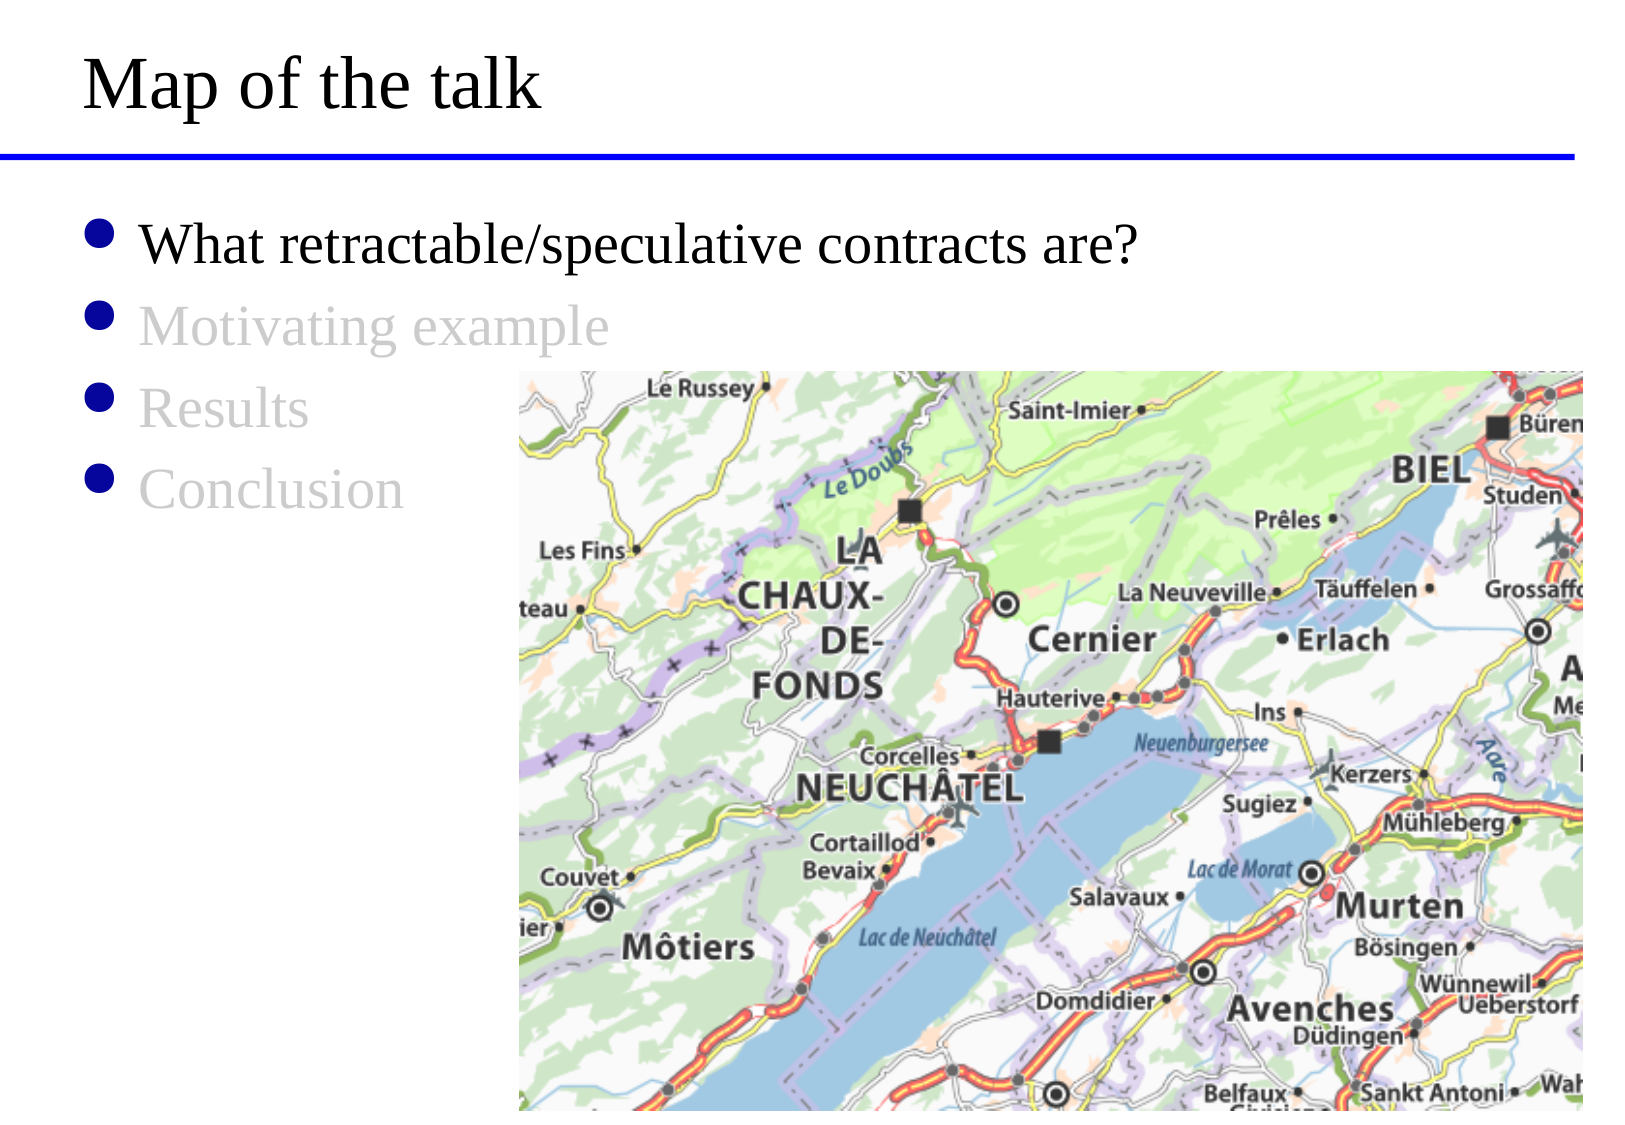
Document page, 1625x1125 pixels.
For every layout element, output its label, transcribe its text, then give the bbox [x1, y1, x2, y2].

title Map of the talk [67, 27, 1544, 131]
picture [519, 371, 1583, 1111]
list What retractable/speculative contracts are? Motivating example Results Conclusion [67, 198, 1478, 1061]
